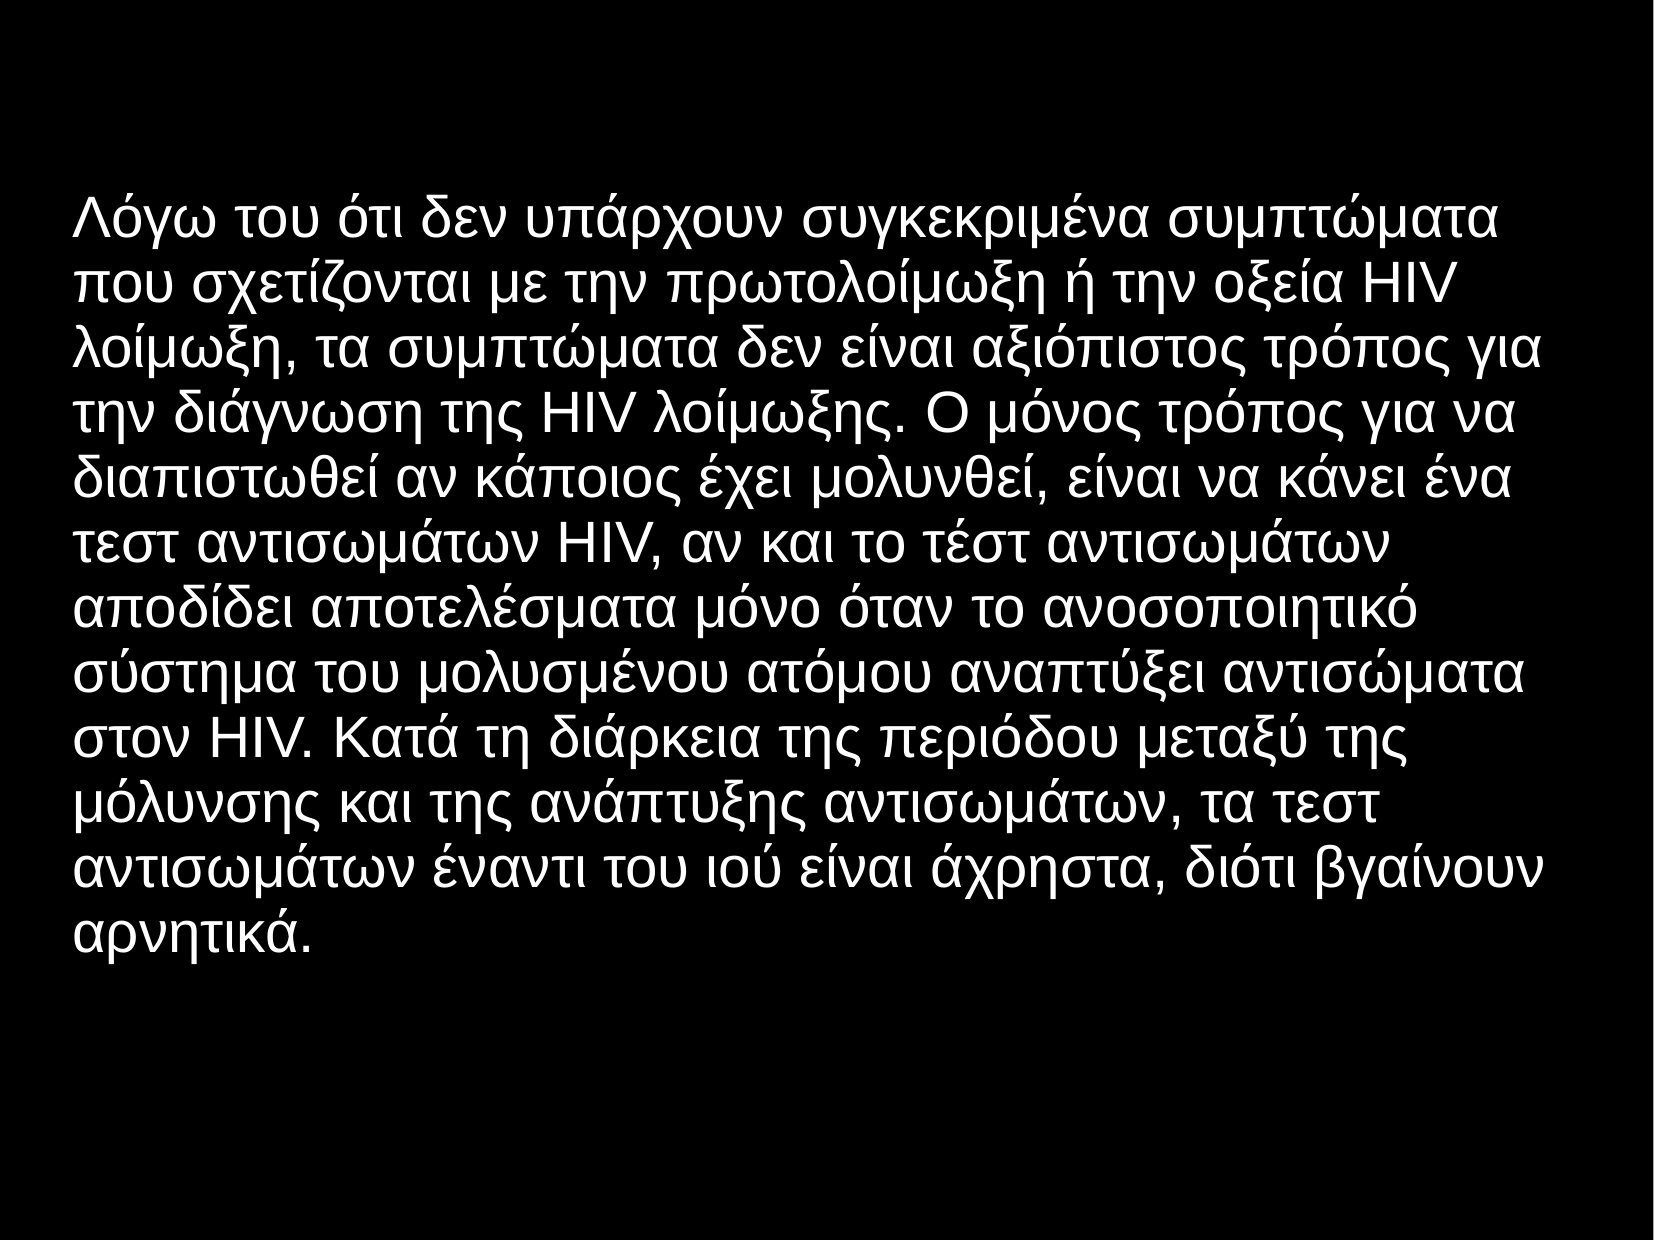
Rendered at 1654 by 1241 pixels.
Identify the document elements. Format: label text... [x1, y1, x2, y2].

text_box Λόγω του ότι δεν υπάρχουν συγκεκριμένα συμπτώματα που σχετίζονται με την πρωτολοίμωξη ή την οξεία HIV λοίμωξη, τα συμπτώματα δεν είναι αξιόπιστος τρόπος για την διάγνωση της HIV λοίμωξης. Ο μόνος τρόπος για να διαπιστωθεί αν κάποιος έχει μολυνθεί, είναι να κάνει ένα τεστ αντισωμάτων HIV, αν και το τέστ αντισωμάτων αποδίδει αποτελέσματα μόνο όταν το ανοσοποιητικό σύστημα του μολυσμένου ατόμου αναπτύξει αντισώματα στον HIV. Κατά τη διάρκεια της περιόδου μεταξύ της μόλυνσης και της ανάπτυξης αντισωμάτων, τα τεστ αντισωμάτων έναντι του ιού είναι άχρηστα, διότι βγαίνουν αρνητικά. [57, 177, 1625, 973]
